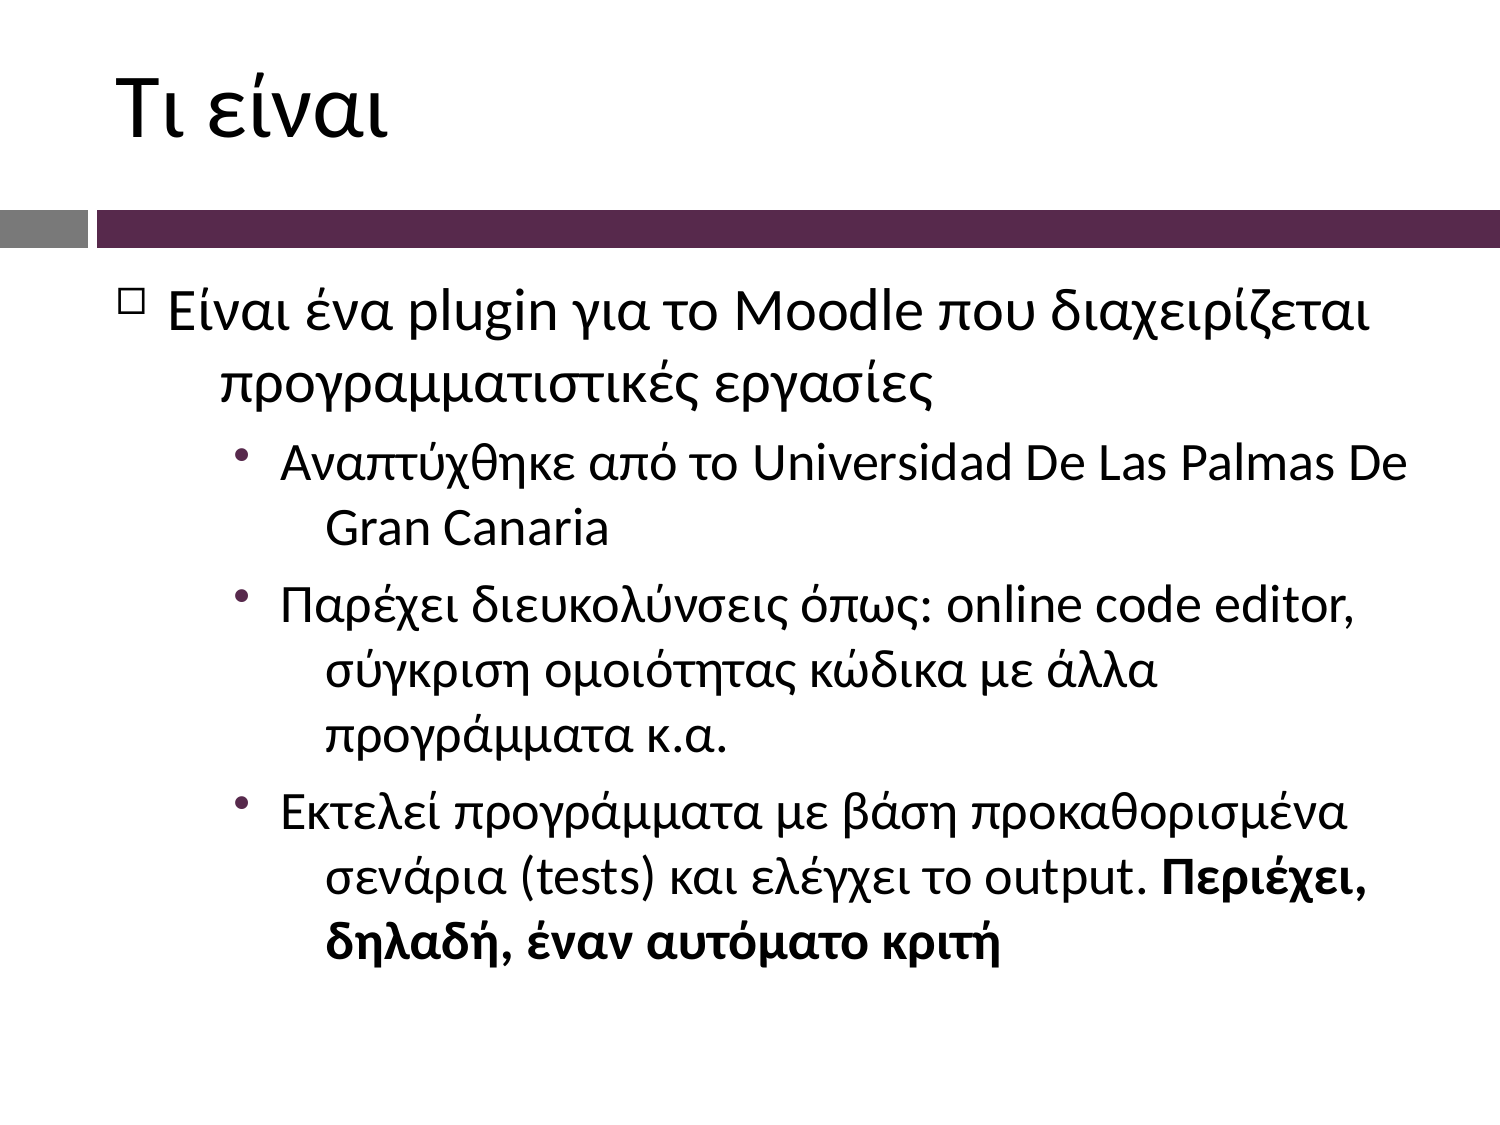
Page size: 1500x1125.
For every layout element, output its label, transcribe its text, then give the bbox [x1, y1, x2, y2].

list Είναι ένα plugin για το Moodle που διαχειρίζεται προγραμματιστικές εργασίες Αναπτύχθηκε από το Universidad De Las Palmas De Gran Canaria Παρέχει διευκολύνσεις όπως: online code editor, σύγκριση ομοιότητας κώδικα με άλλα προγράμματα κ.α. Εκτελεί προγράμματα με βάση προκαθορισμένα σενάρια (tests) και ελέγχει το output. Περιέχει, δηλαδή, έναν αυτόματο κριτή [100, 262, 1438, 1000]
title Τι είναι [100, 19, 1438, 182]
